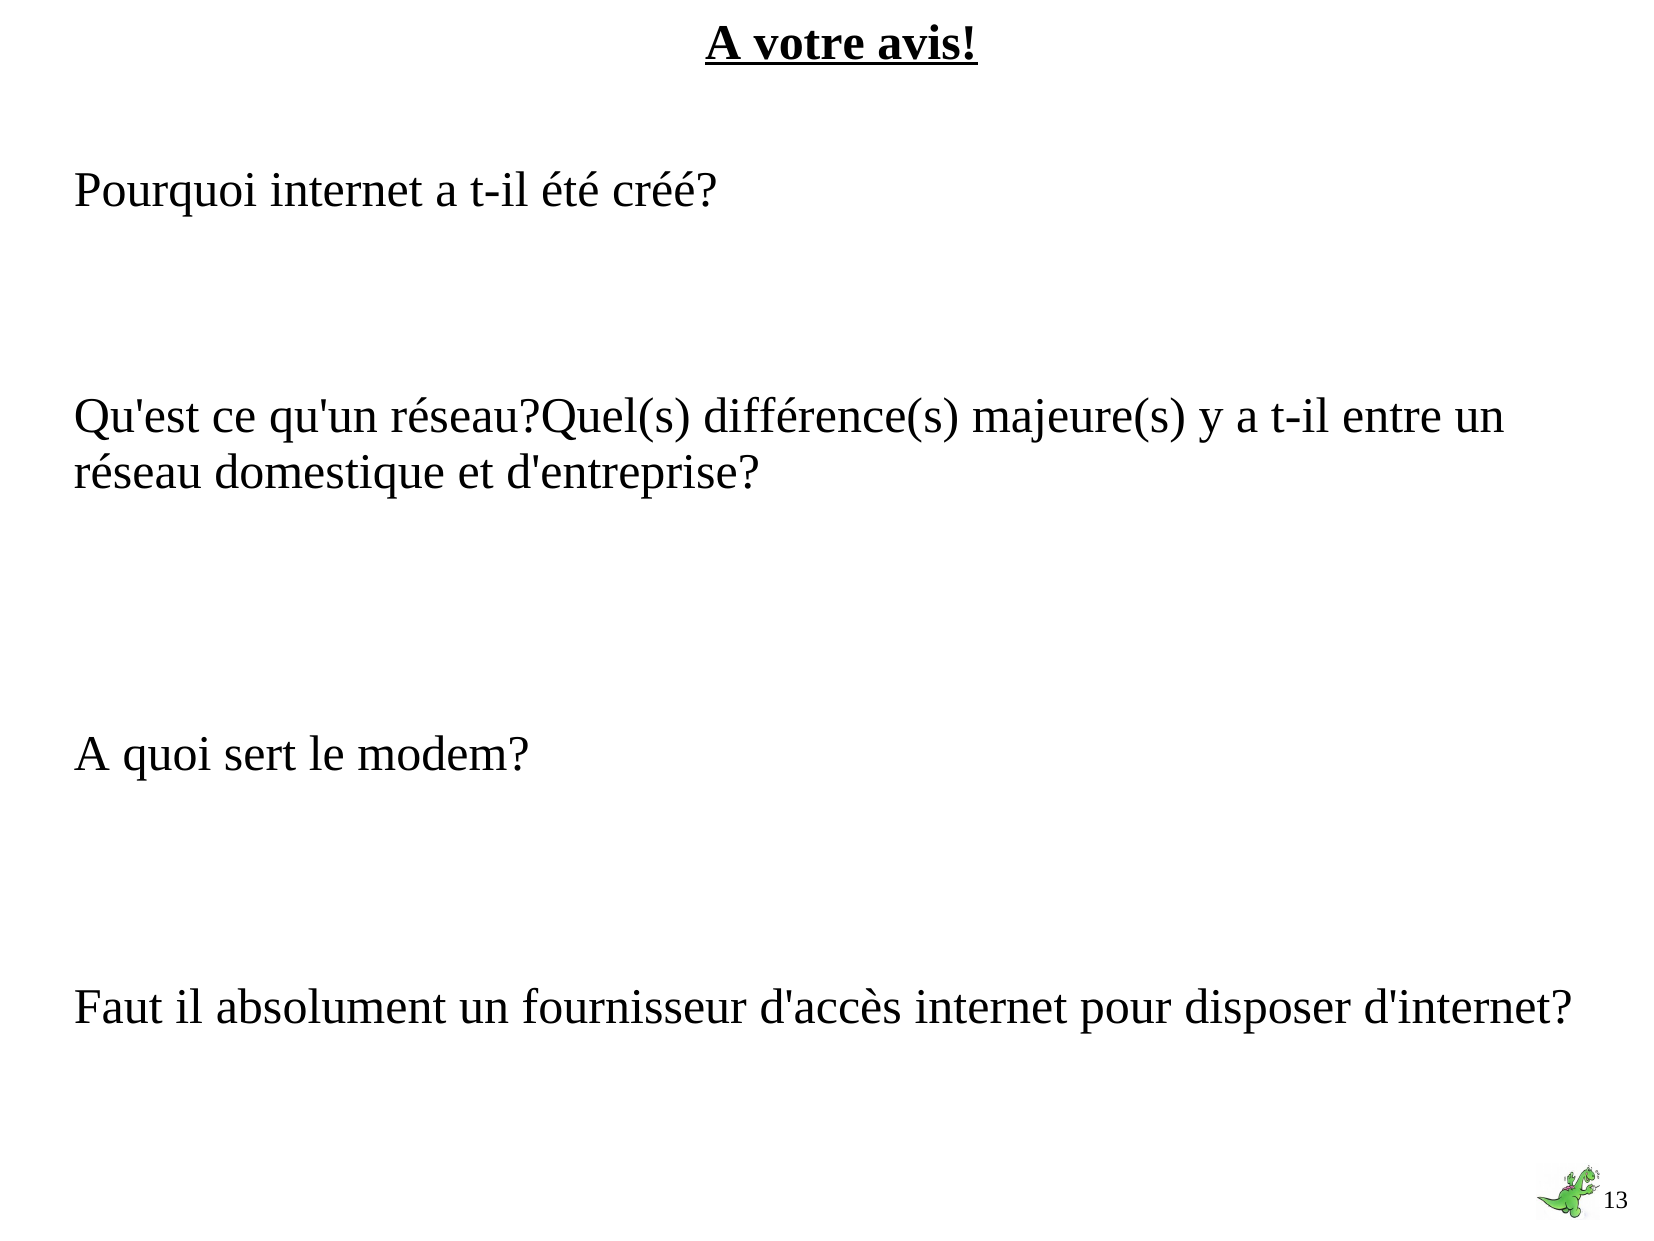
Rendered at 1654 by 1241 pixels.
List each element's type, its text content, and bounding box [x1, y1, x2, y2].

picture [1536, 1163, 1600, 1220]
text_box A votre avis! [560, 29, 1123, 101]
text_box Pourquoi internet a t-il été créé? Qu'est ce qu'un réseau?Quel(s) différence(s) majeure(s) y a t-il entre un réseau domestique et d'entreprise? A quoi sert le modem? Faut il absolument un fournisseur d'accès internet pour disposer d'internet? [59, 177, 1595, 1241]
text_box 13 [1603, 1186, 1632, 1214]
